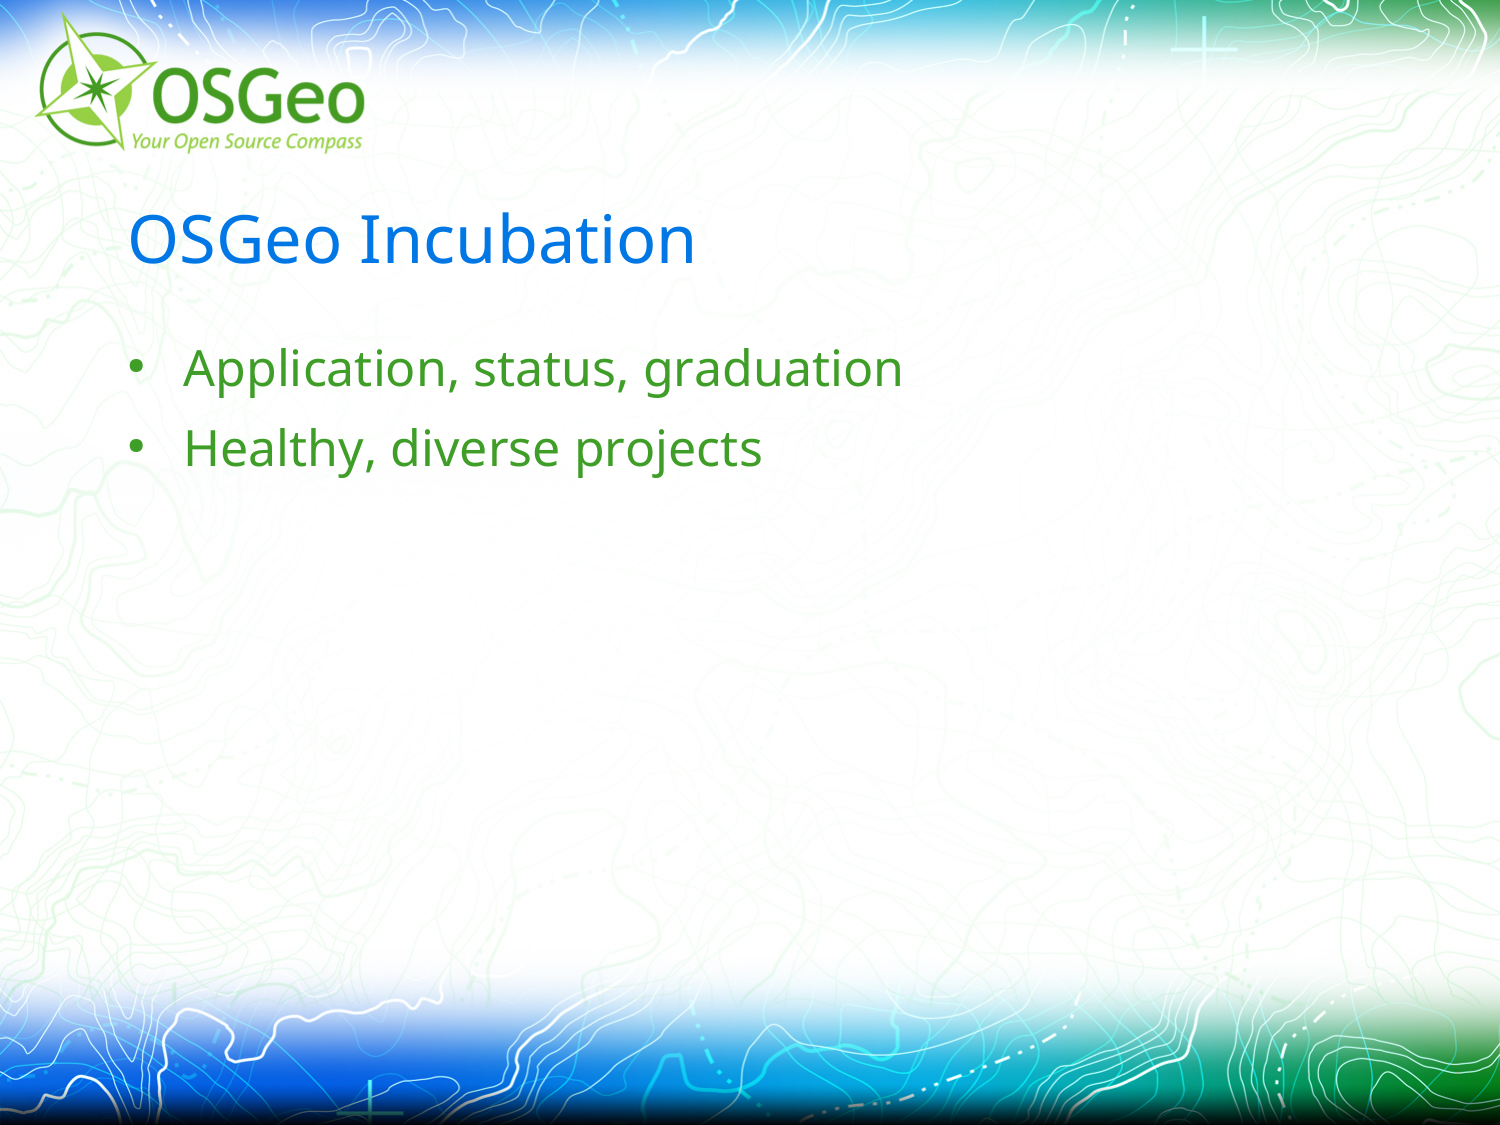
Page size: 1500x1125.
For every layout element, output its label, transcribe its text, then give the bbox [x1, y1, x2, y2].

picture [0, 0, 1500, 1125]
list Application, status, graduation Healthy, diverse projects [112, 324, 1388, 1068]
title OSGeo Incubation [112, 187, 1388, 288]
